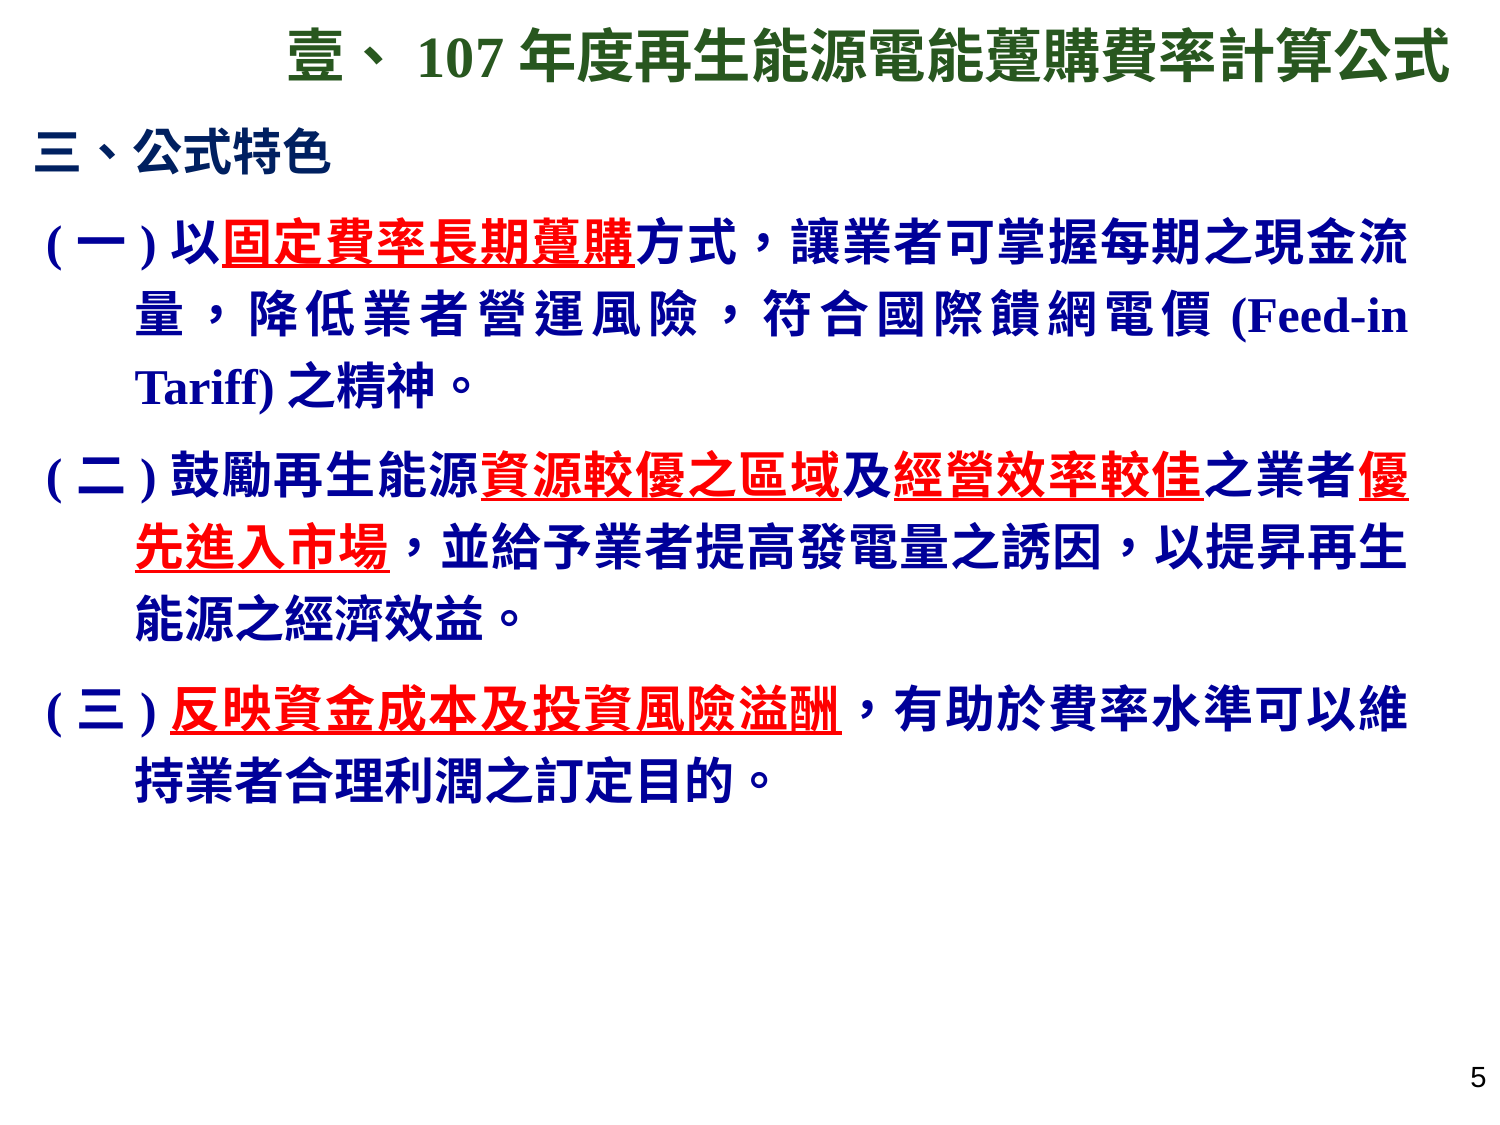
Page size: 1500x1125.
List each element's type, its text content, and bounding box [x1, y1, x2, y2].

slide_number <編號> [1151, 1051, 1500, 1125]
text_box 壹、107年度再生能源電能躉購費率計算公式 [253, 11, 1483, 102]
text_box 三、公式特色 (一)以固定費率長期躉購方式，讓業者可掌握每期之現金流量，降低業者營運風險，符合國際饋網電價(Feed-in Tariff)之精神。 (二)鼓勵再生能源資源較優之區域及經營效率較佳之業者優先進入市場，並給予業者提高發電量之誘因，以提昇再生能源之經濟效益。 (三)反映資金成本及投資風險溢酬，有助於費率水準可以維持業者合理利潤之訂定目的。 [17, 113, 1424, 817]
